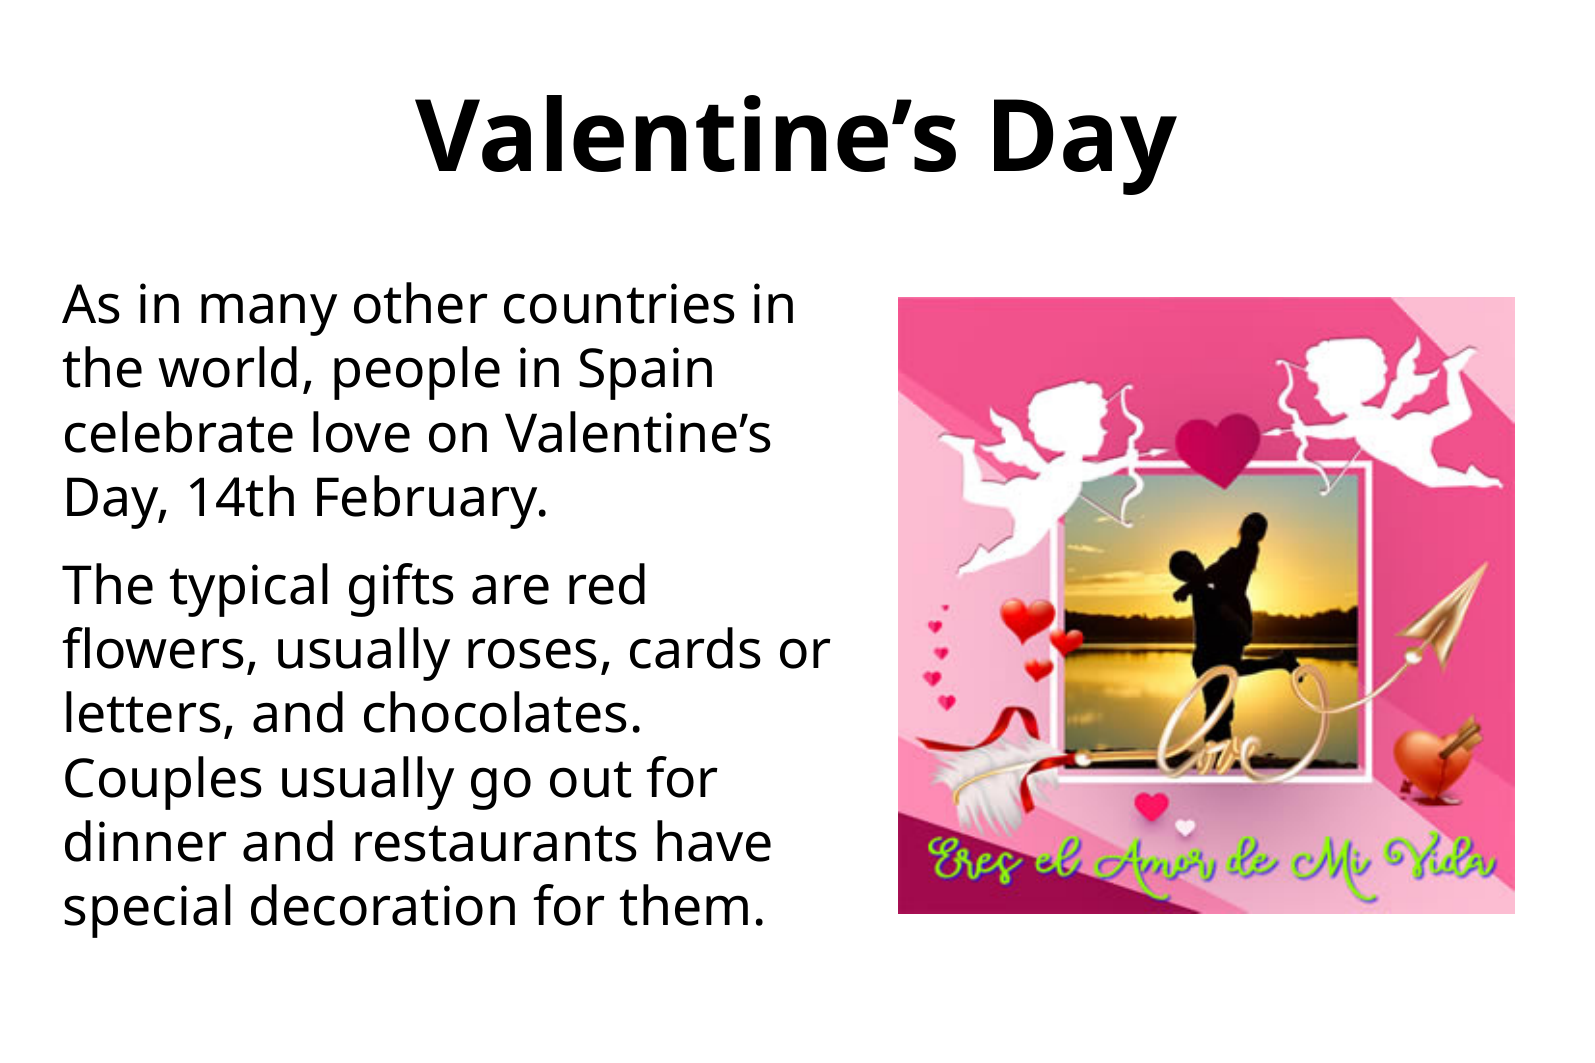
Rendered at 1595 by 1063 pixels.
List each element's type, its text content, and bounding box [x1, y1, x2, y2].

title Valentine’s Day [79, 42, 1515, 220]
picture [898, 297, 1515, 914]
list As in many other countries in the world, people in Spain celebrate love on Valentine’s Day, 14th February. The typical gifts are red flowers, usually roses, cards or letters, and chocolates. Couples usually go out for dinner and restaurants have special decoration for them. [62, 270, 845, 941]
